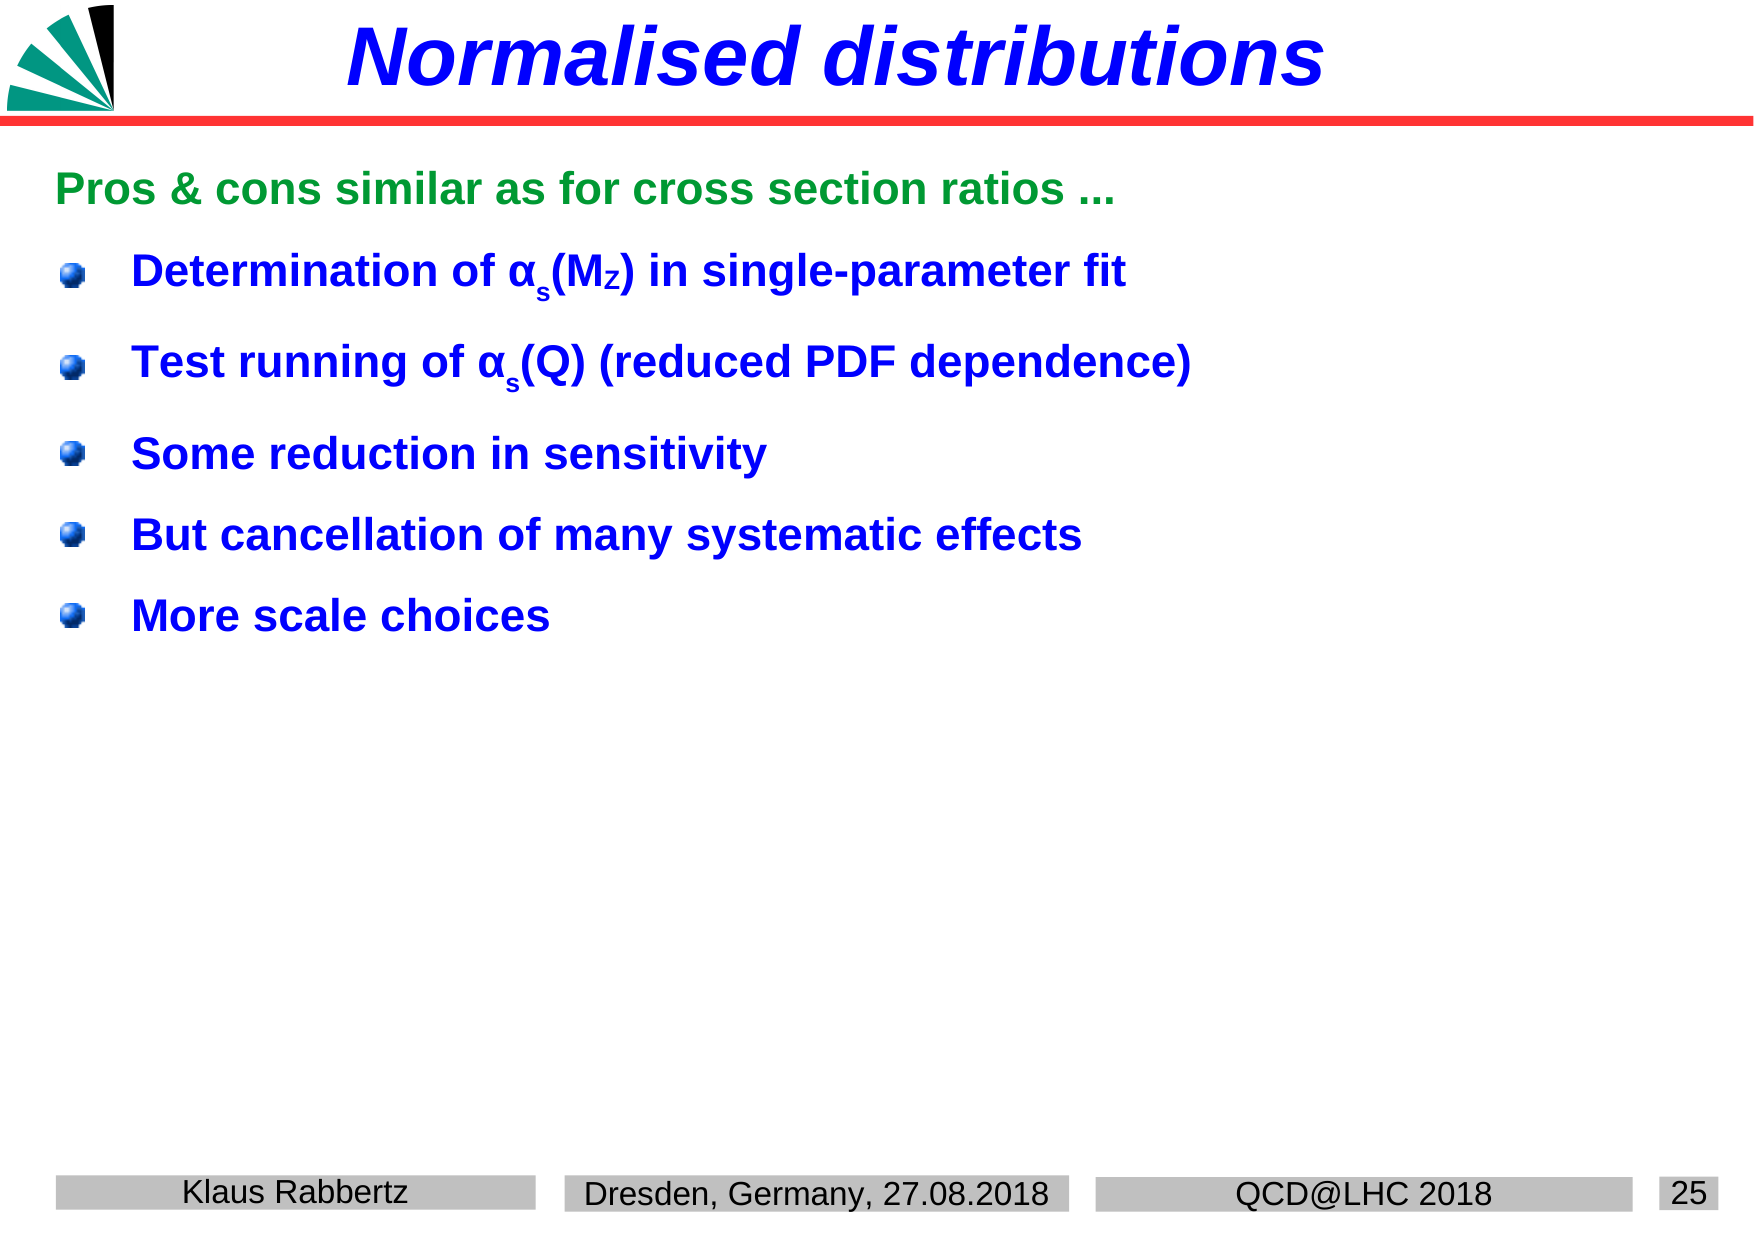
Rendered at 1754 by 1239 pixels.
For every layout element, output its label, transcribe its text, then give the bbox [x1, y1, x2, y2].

list Pros & cons similar as for cross section ratios ... [54, 163, 1697, 224]
title Normalised distributions [129, 0, 1545, 114]
list Determination of αs(MZ) in single-parameter fit Test running of αs(Q) (reduced PDF dependence) Some reduction in sensitivity But cancellation of many systematic effects More scale choices [48, 244, 1691, 646]
picture [7, 5, 114, 112]
